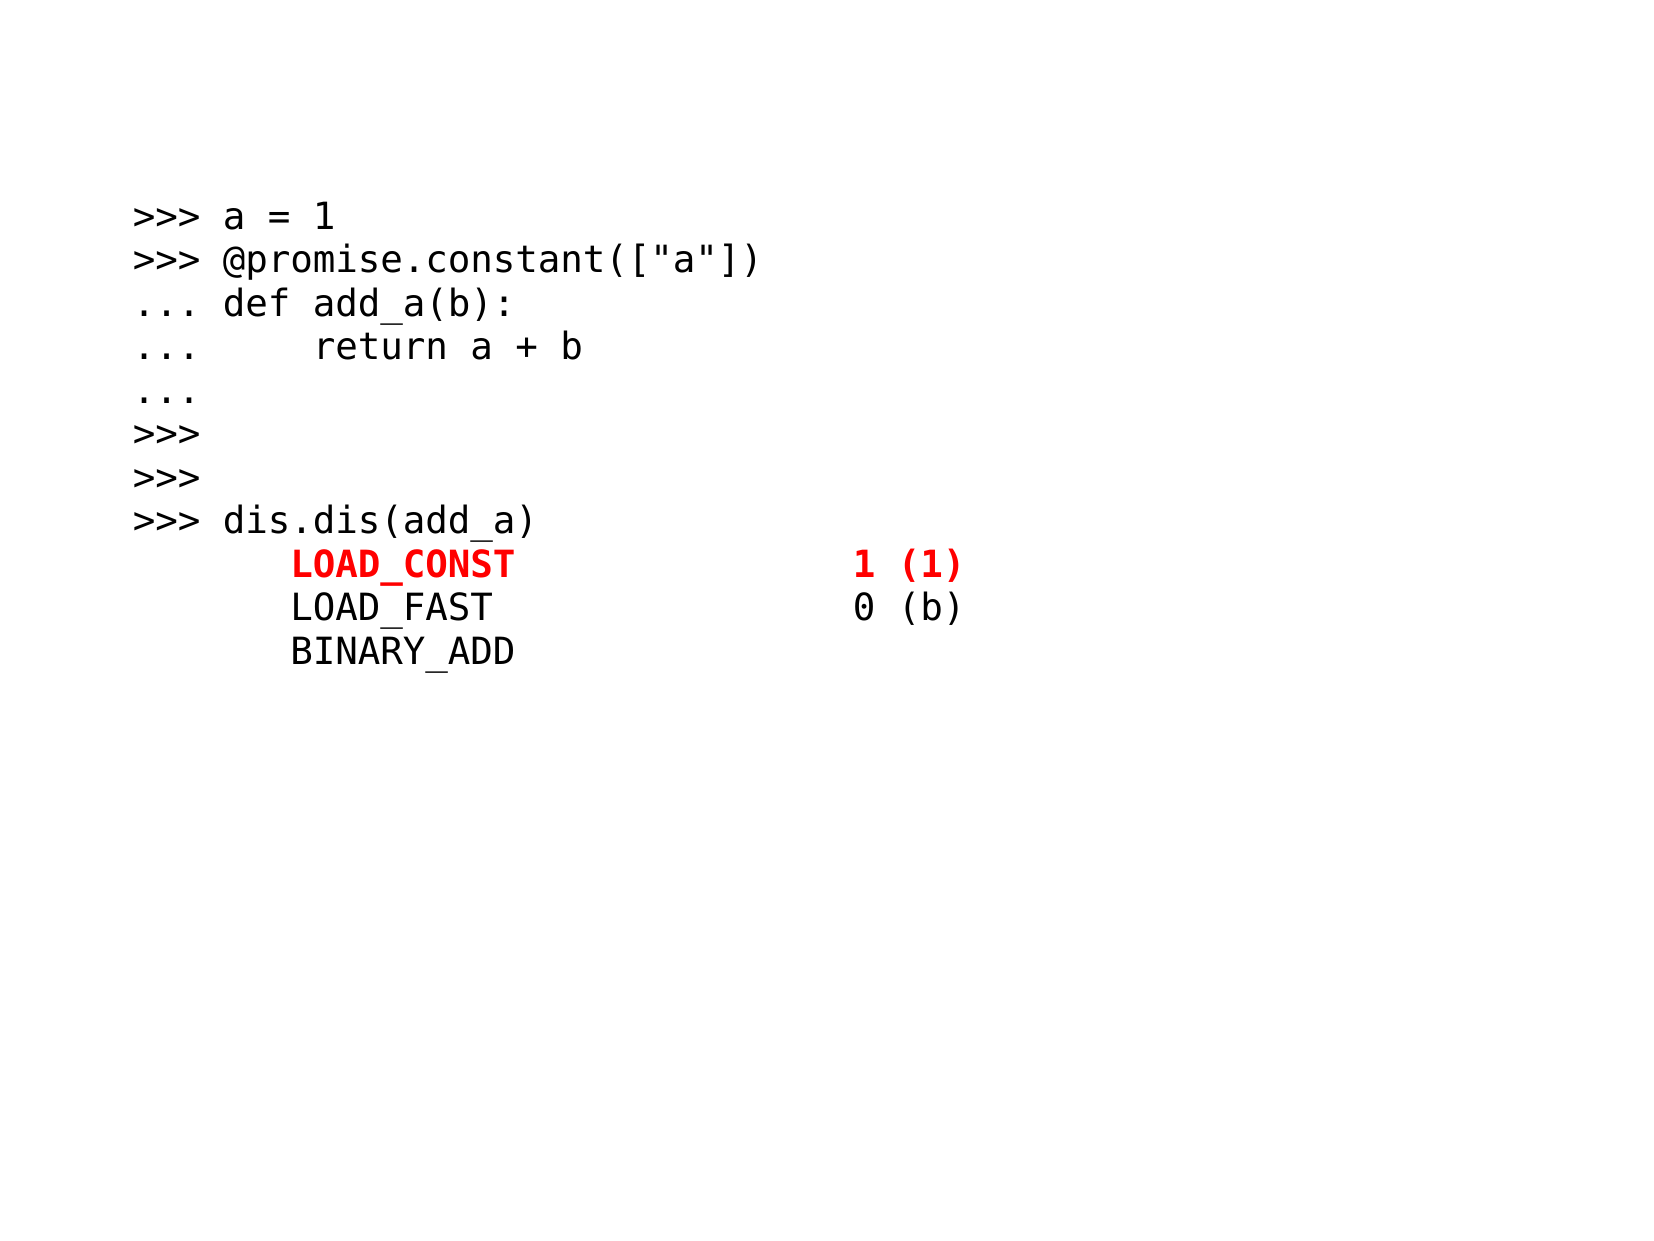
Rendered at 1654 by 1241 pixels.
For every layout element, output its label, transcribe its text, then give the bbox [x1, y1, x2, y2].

text_box >>> a = 1 >>> @promise.constant(["a"]) ... def add_a(b): ... return a + b ... >>> >>> >>> dis.dis(add_a) LOAD_CONST 1 (1) LOAD_FAST 0 (b) BINARY_ADD [118, 187, 1625, 899]
